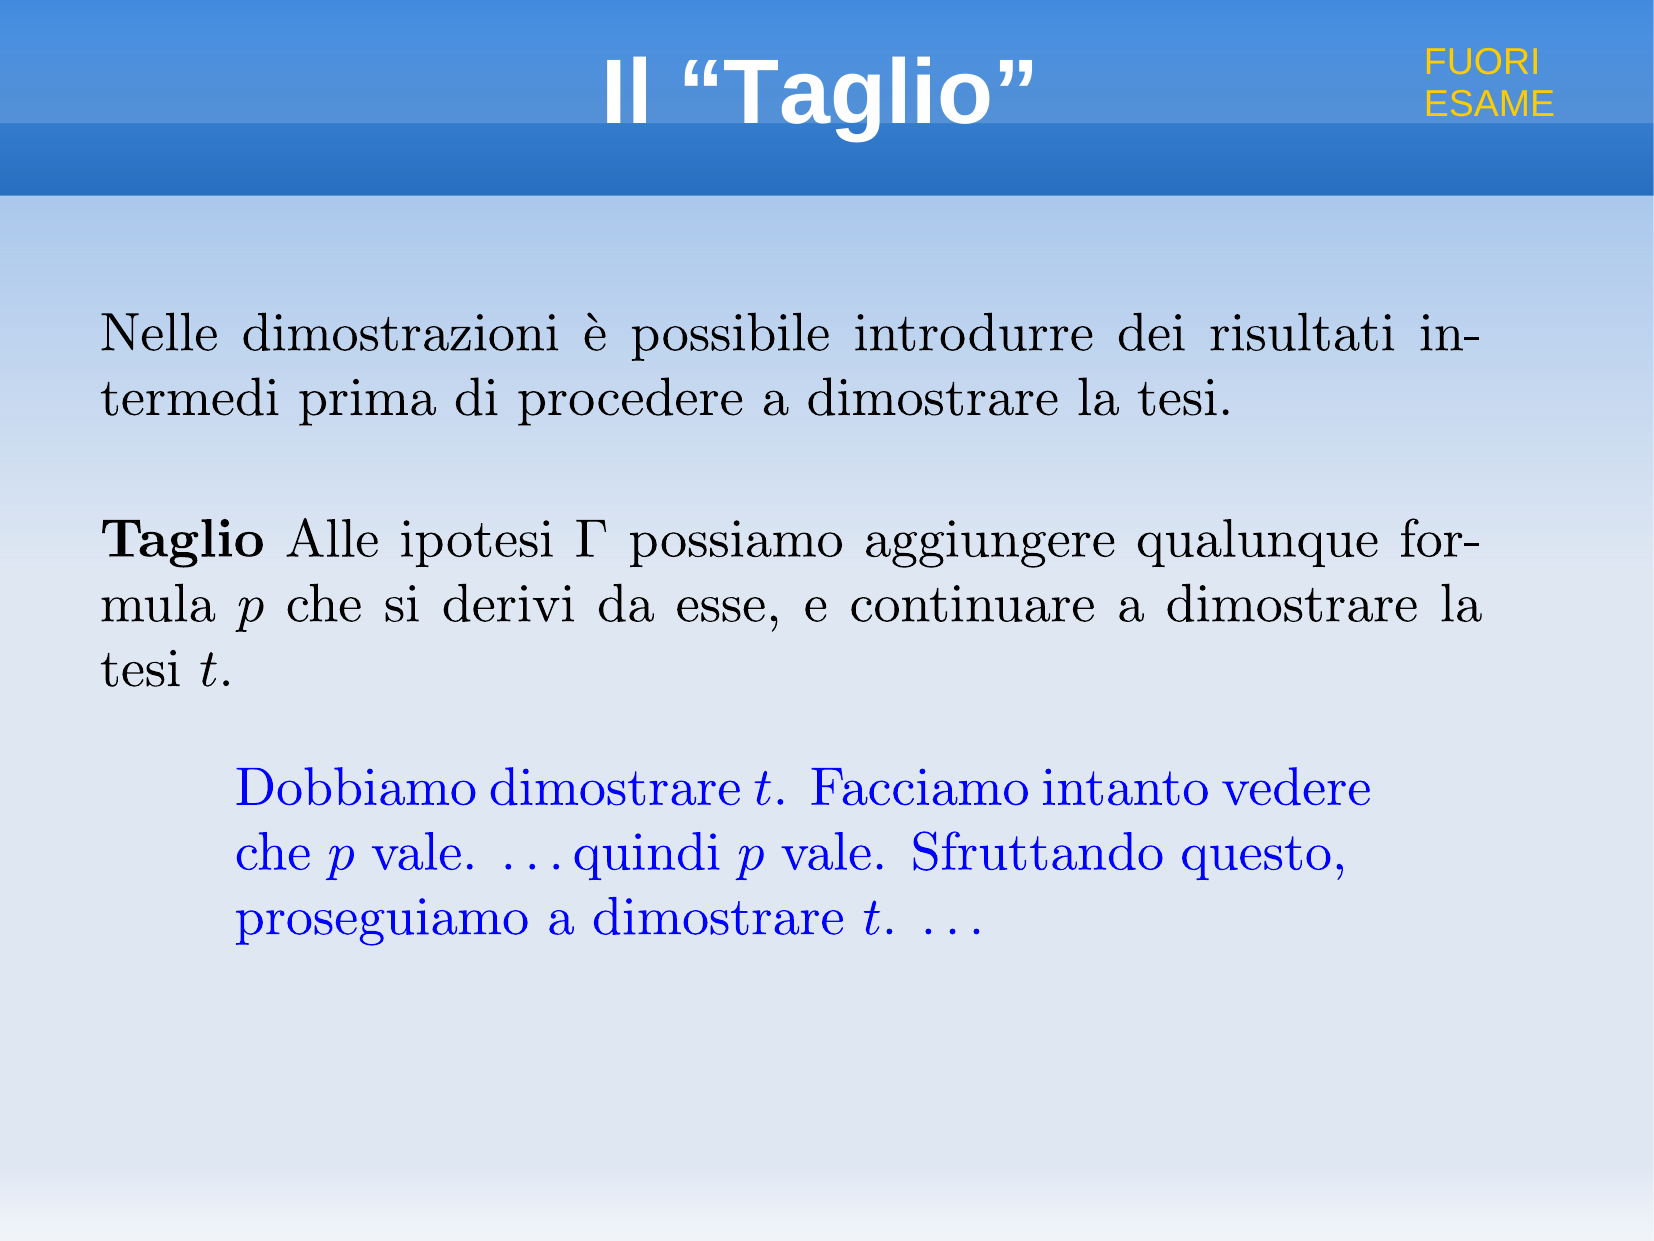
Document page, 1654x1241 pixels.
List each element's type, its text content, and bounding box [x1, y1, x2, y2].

picture [0, 0, 1654, 1241]
text_box FUORI ESAME [1409, 32, 1571, 132]
text_box [99, 312, 1482, 946]
title Il “Taglio” [76, 0, 1565, 196]
